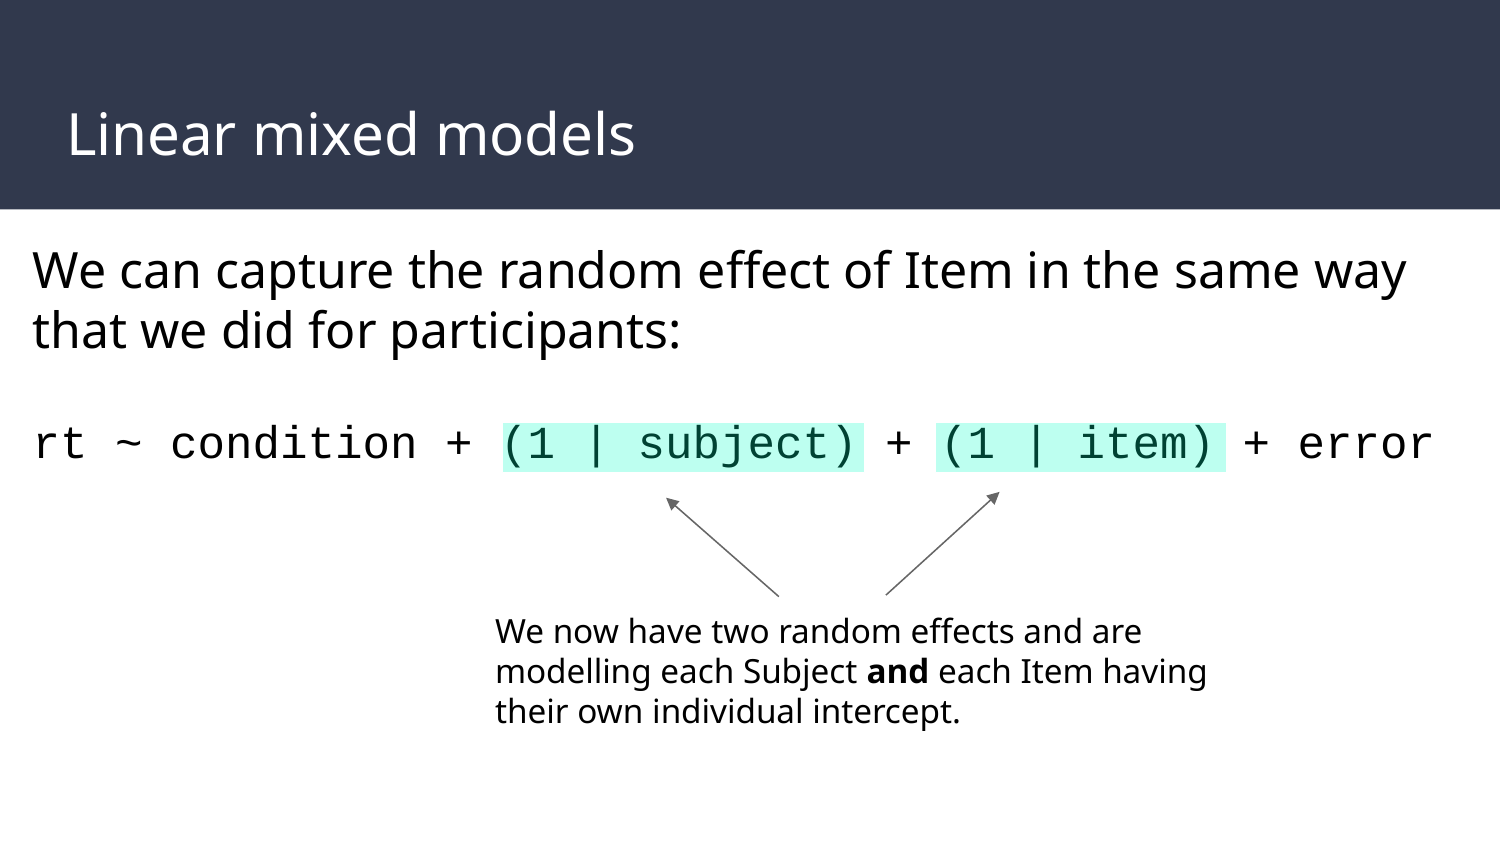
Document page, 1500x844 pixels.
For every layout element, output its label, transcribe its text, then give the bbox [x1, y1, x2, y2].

text_box [935, 421, 1227, 473]
text_box We can capture the random effect of Item in the same way that we did for participants: rt ~ condition + (1 | subject) + (1 | item) + error [17, 223, 1477, 803]
text_box [502, 421, 865, 473]
title Linear mixed models [51, 82, 1449, 185]
text_box We now have two random effects and are modelling each Subject and each Item having their own individual intercept. [480, 595, 1293, 713]
